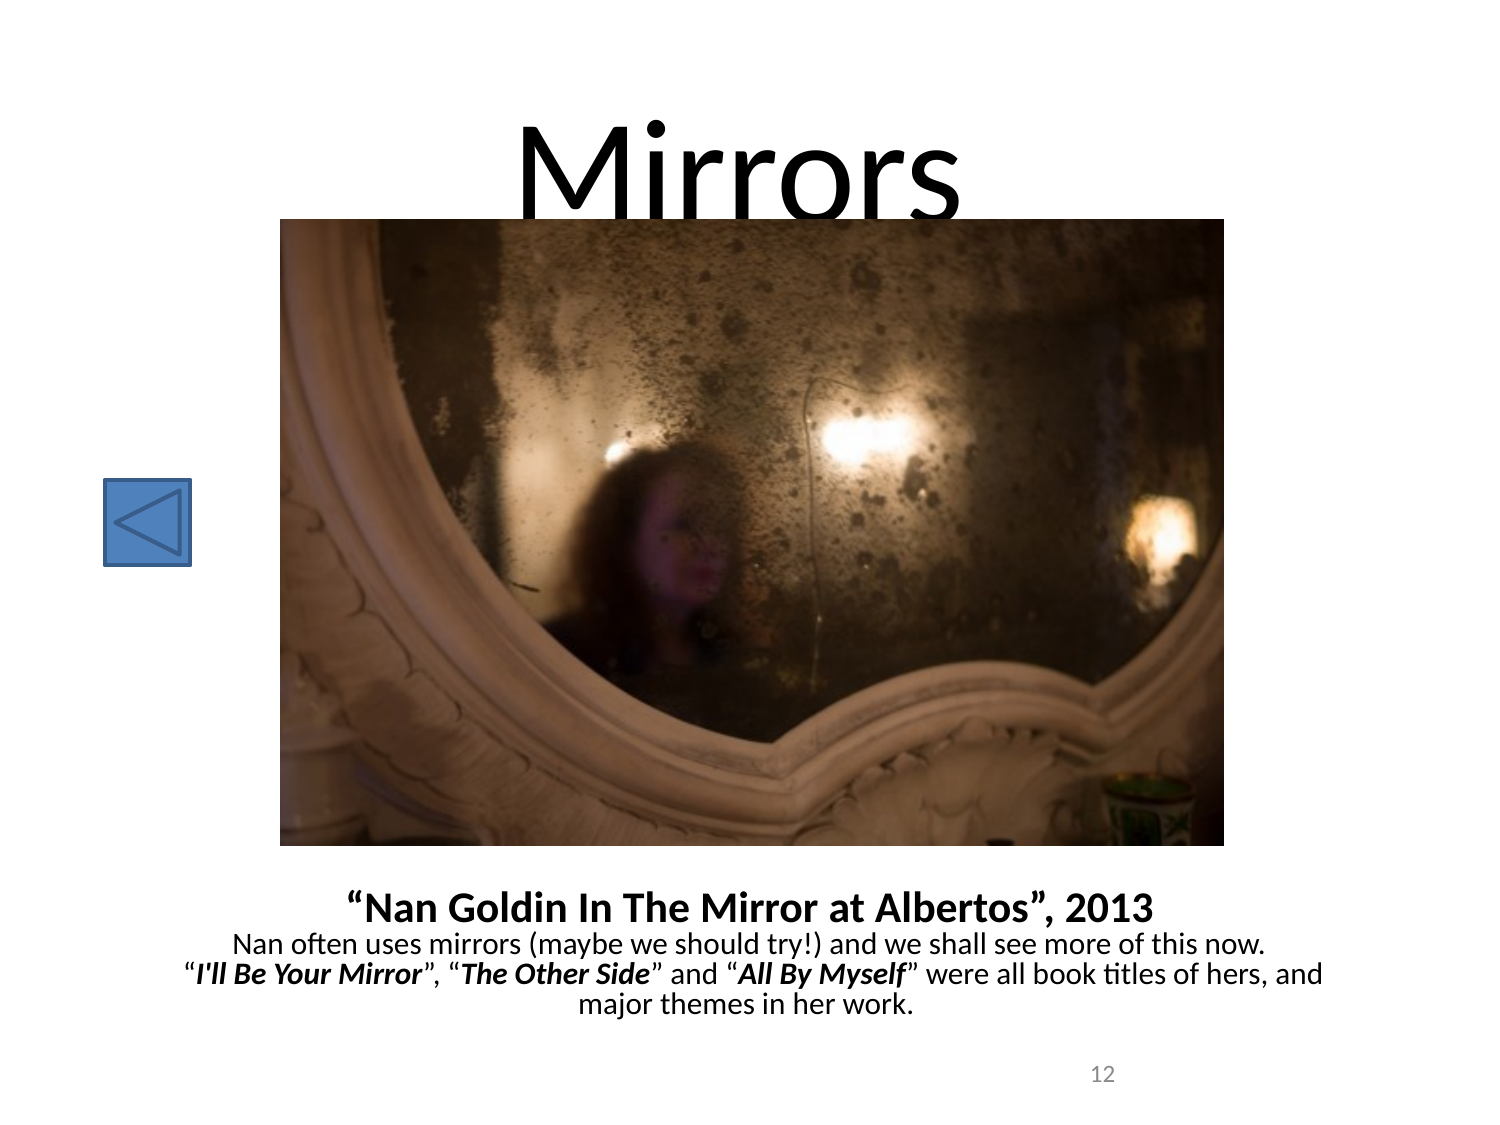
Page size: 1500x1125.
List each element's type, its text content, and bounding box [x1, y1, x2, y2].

title Mirrors [100, 66, 1376, 220]
text_box 12 [1074, 1042, 1426, 1103]
subtitle “Nan Goldin In The Mirror at Albertos”, 2013 Nan often uses mirrors (maybe we should try!) and we shall see more of this now. “I'll Be Your Mirror”, “The Other Side” and “All By Myself” were all book titles of hers, and major themes in her work. [159, 881, 1341, 1045]
picture [280, 219, 1224, 846]
text_box [104, 479, 191, 566]
